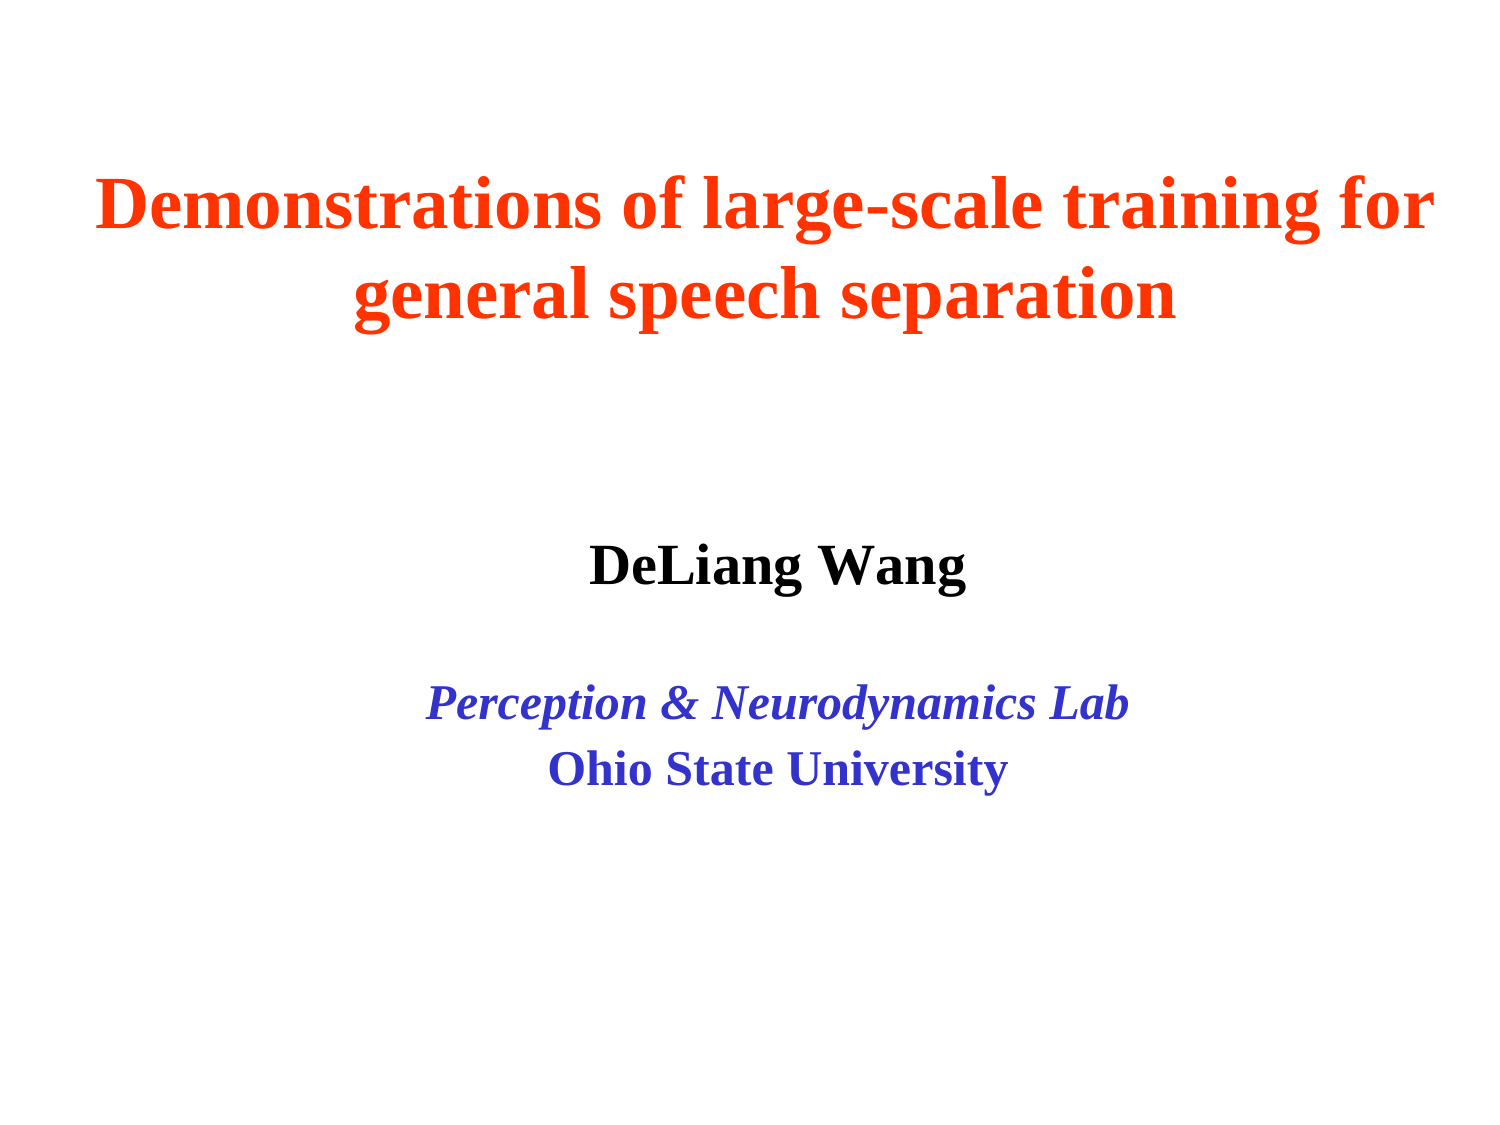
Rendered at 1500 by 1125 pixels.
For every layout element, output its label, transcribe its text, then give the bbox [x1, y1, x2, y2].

title Demonstrations of large-scale training for general speech separation [65, 162, 1466, 326]
text_box DeLiang Wang Perception & Neurodynamics Lab Ohio State University [171, 526, 1385, 922]
